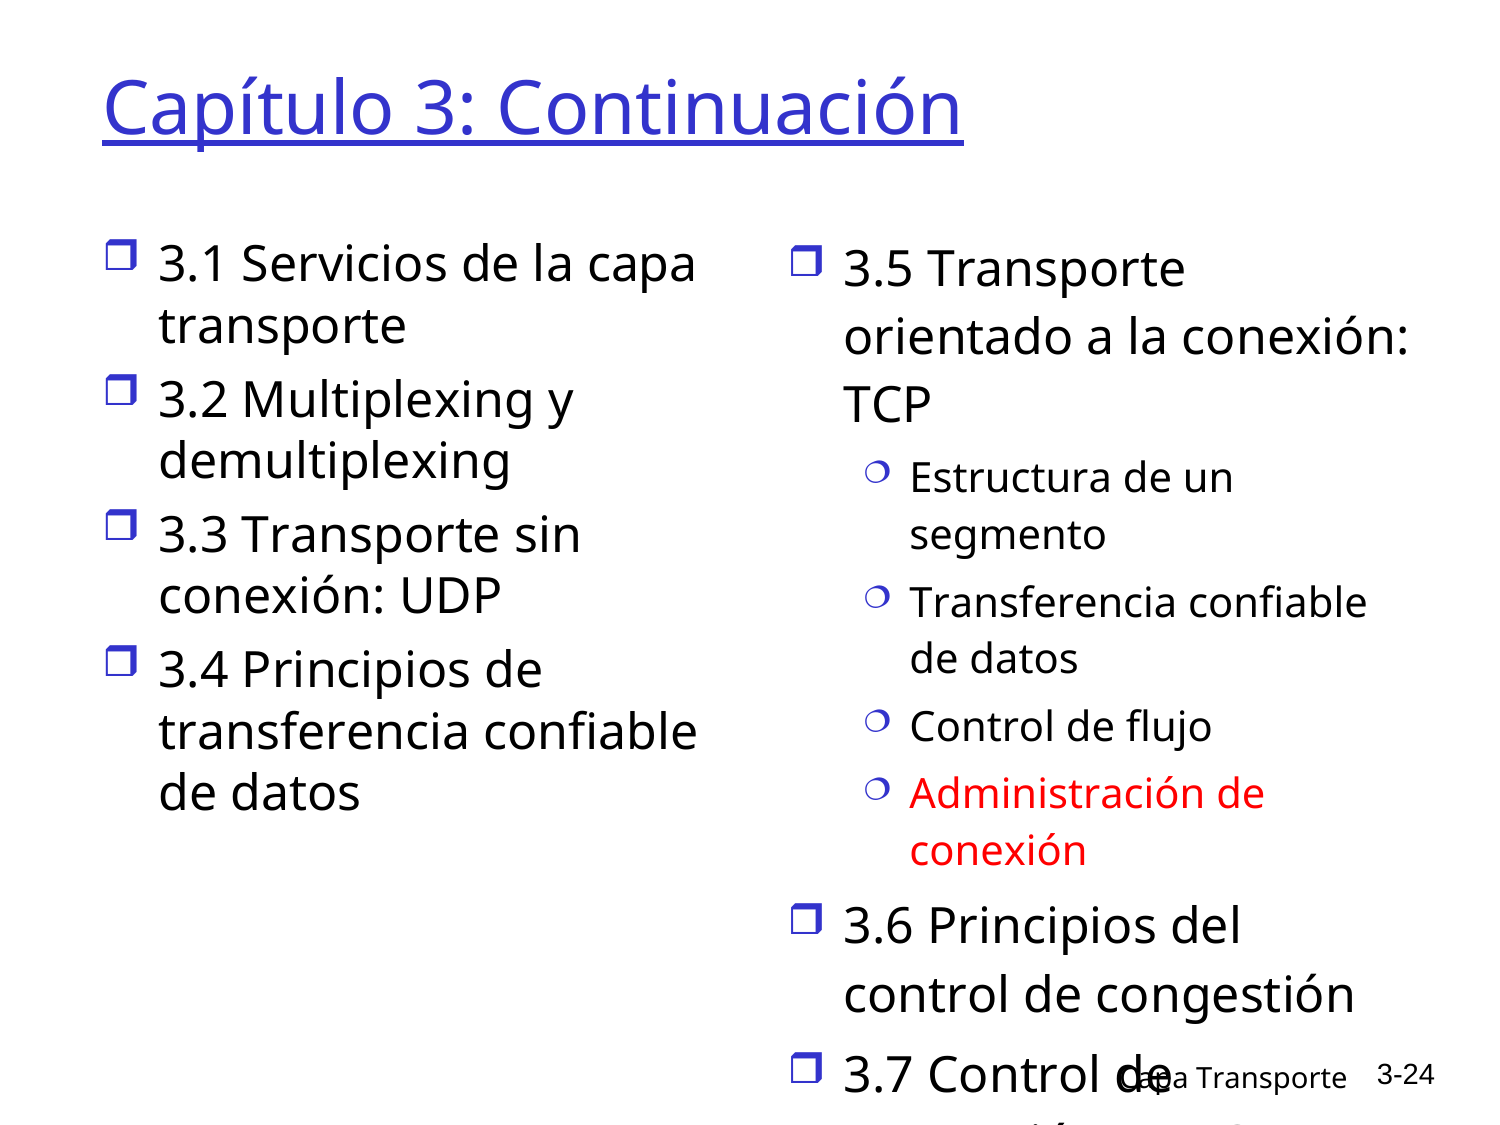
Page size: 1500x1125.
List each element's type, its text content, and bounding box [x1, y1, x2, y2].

list 3.5 Transporte orientado a la conexión: TCP Estructura de un segmento Transferencia confiable de datos Control de flujo Administración de conexión 3.6 Principios del control de congestión 3.7 Control de congestión en TCP [772, 224, 1426, 1054]
list 3.1 Servicios de la capa transporte 3.2 Multiplexing y demultiplexing 3.3 Transporte sin conexión: UDP 3.4 Principios de transferencia confiable de datos [87, 224, 741, 983]
title Capítulo 3: Continuación [87, 15, 1426, 196]
